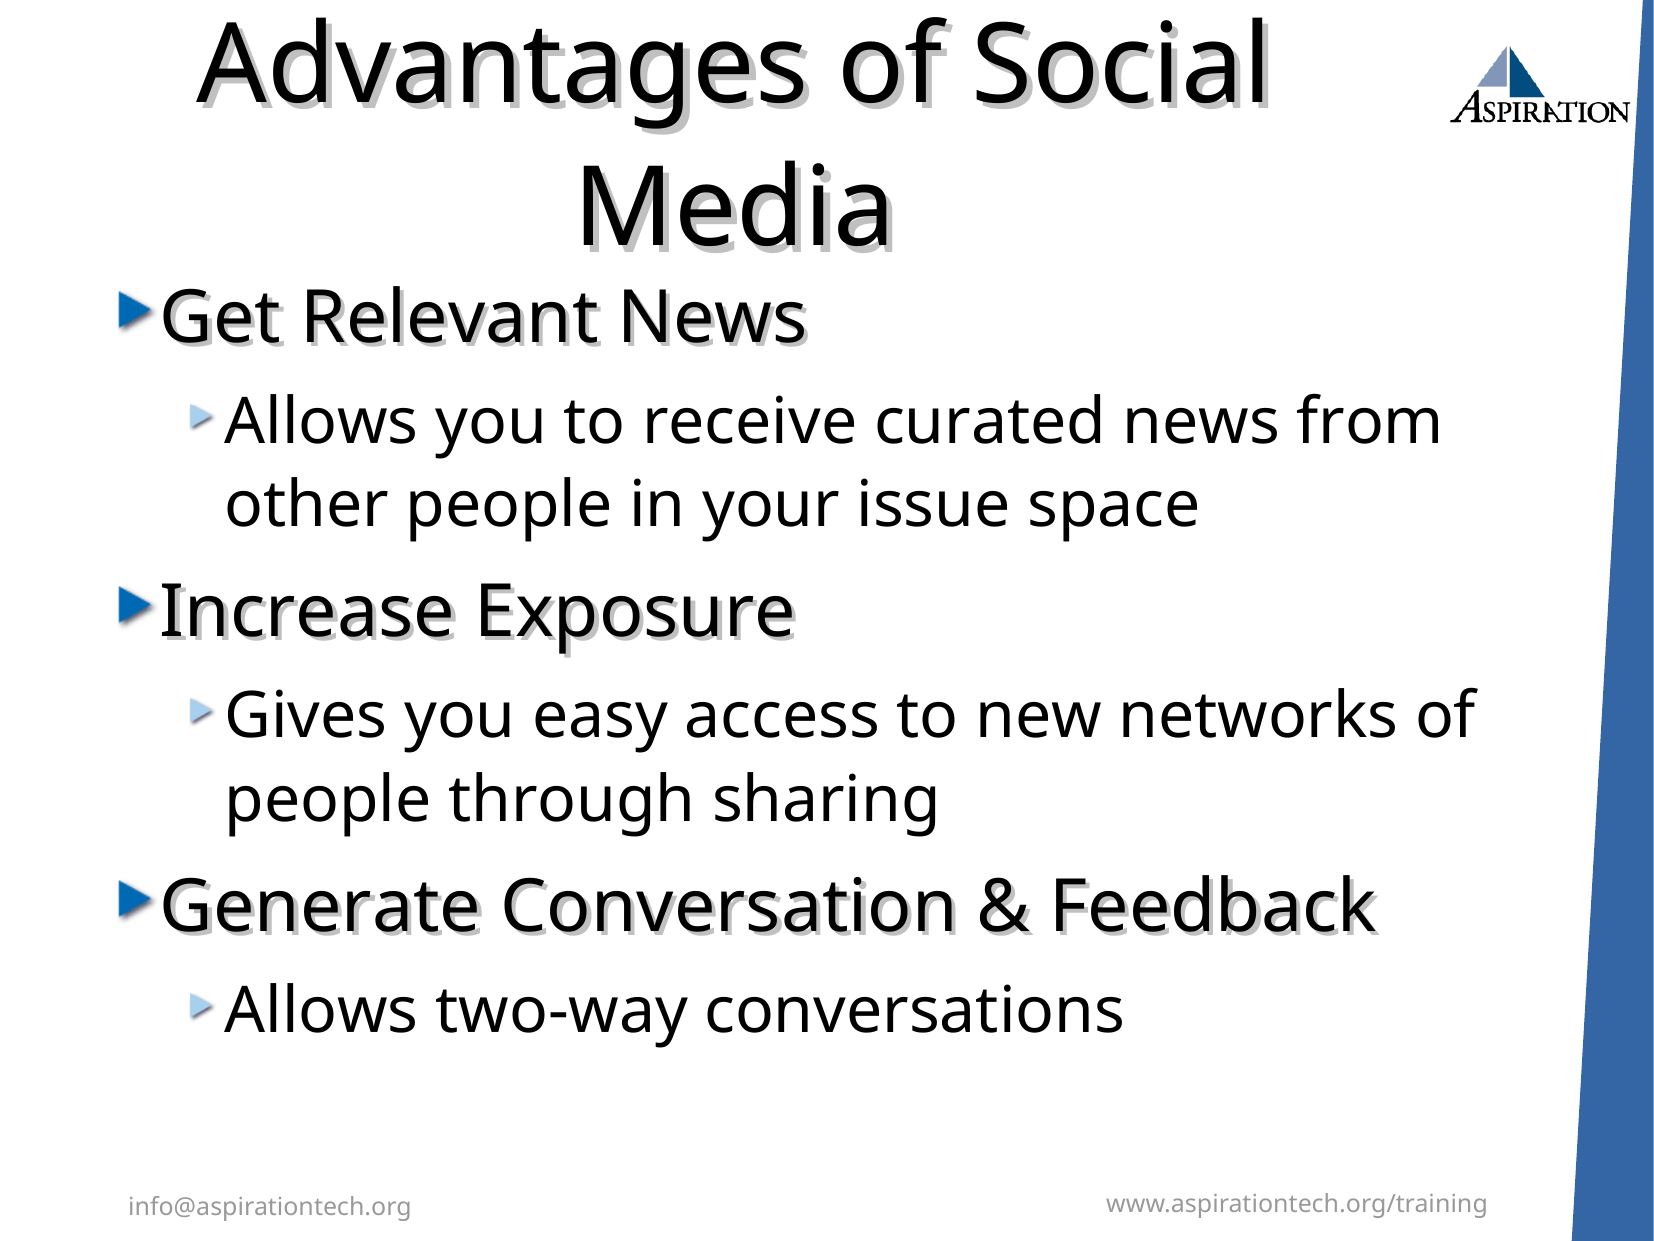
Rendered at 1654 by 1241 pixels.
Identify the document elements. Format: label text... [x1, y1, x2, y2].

picture [1450, 46, 1631, 132]
title Advantages of Social Media [54, 21, 1415, 227]
list Get Relevant News Allows you to receive curated news from other people in your issue space Increase Exposure Gives you easy access to new networks of people through sharing Generate Conversation & Feedback Allows two-way conversations [54, 263, 1595, 1045]
